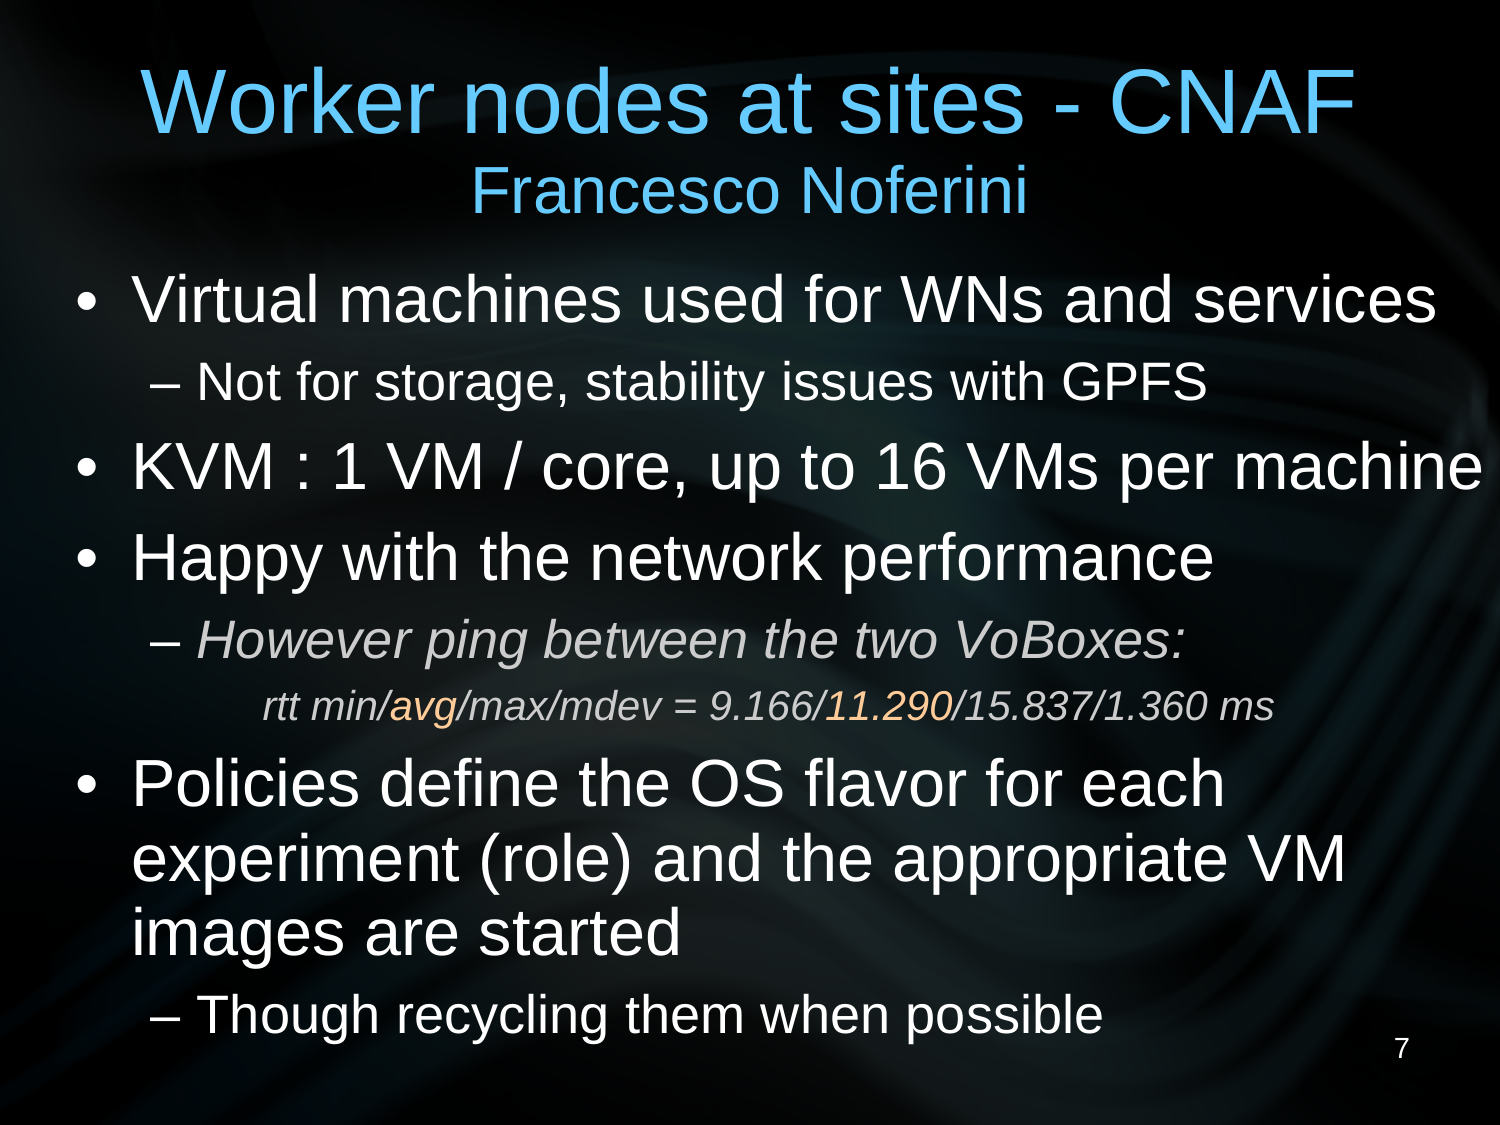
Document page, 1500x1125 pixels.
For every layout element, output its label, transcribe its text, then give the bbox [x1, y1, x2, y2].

title Worker nodes at sites - CNAF Francesco Noferini [75, 50, 1426, 228]
list Virtual machines used for WNs and services Not for storage, stability issues with GPFS KVM : 1 VM / core, up to 16 VMs per machine Happy with the network performance However ping between the two VoBoxes: rtt min/avg/max/mdev = 9.166/11.290/15.837/1.360 ms Policies define the OS flavor for each experiment (role) and the appropriate VM images are started Though recycling them when possible [75, 262, 1500, 1046]
